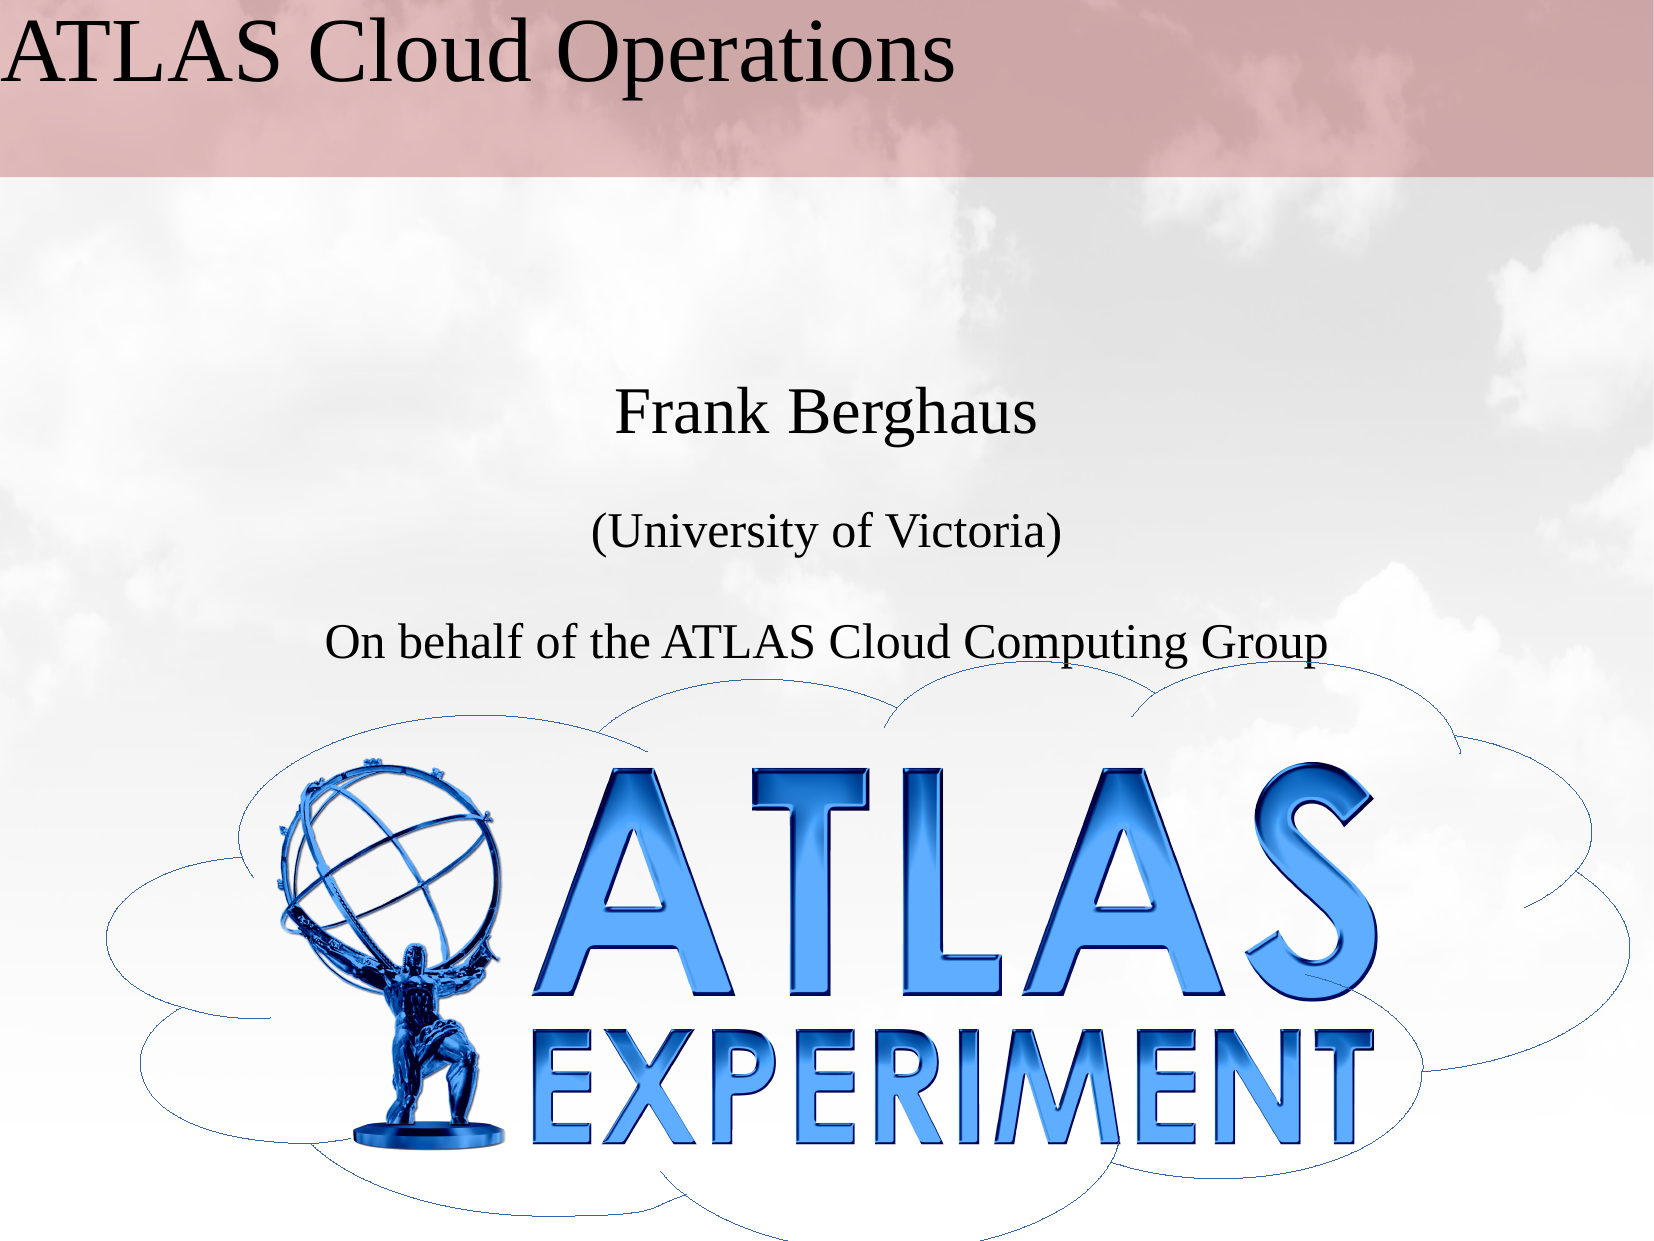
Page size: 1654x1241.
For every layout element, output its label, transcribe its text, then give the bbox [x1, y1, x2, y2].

subtitle Frank Berghaus (University of Victoria) On behalf of the ATLAS Cloud Computing Group [17, 372, 1636, 726]
picture [0, 178, 1654, 1241]
title ATLAS Cloud Operations [0, 0, 1654, 178]
